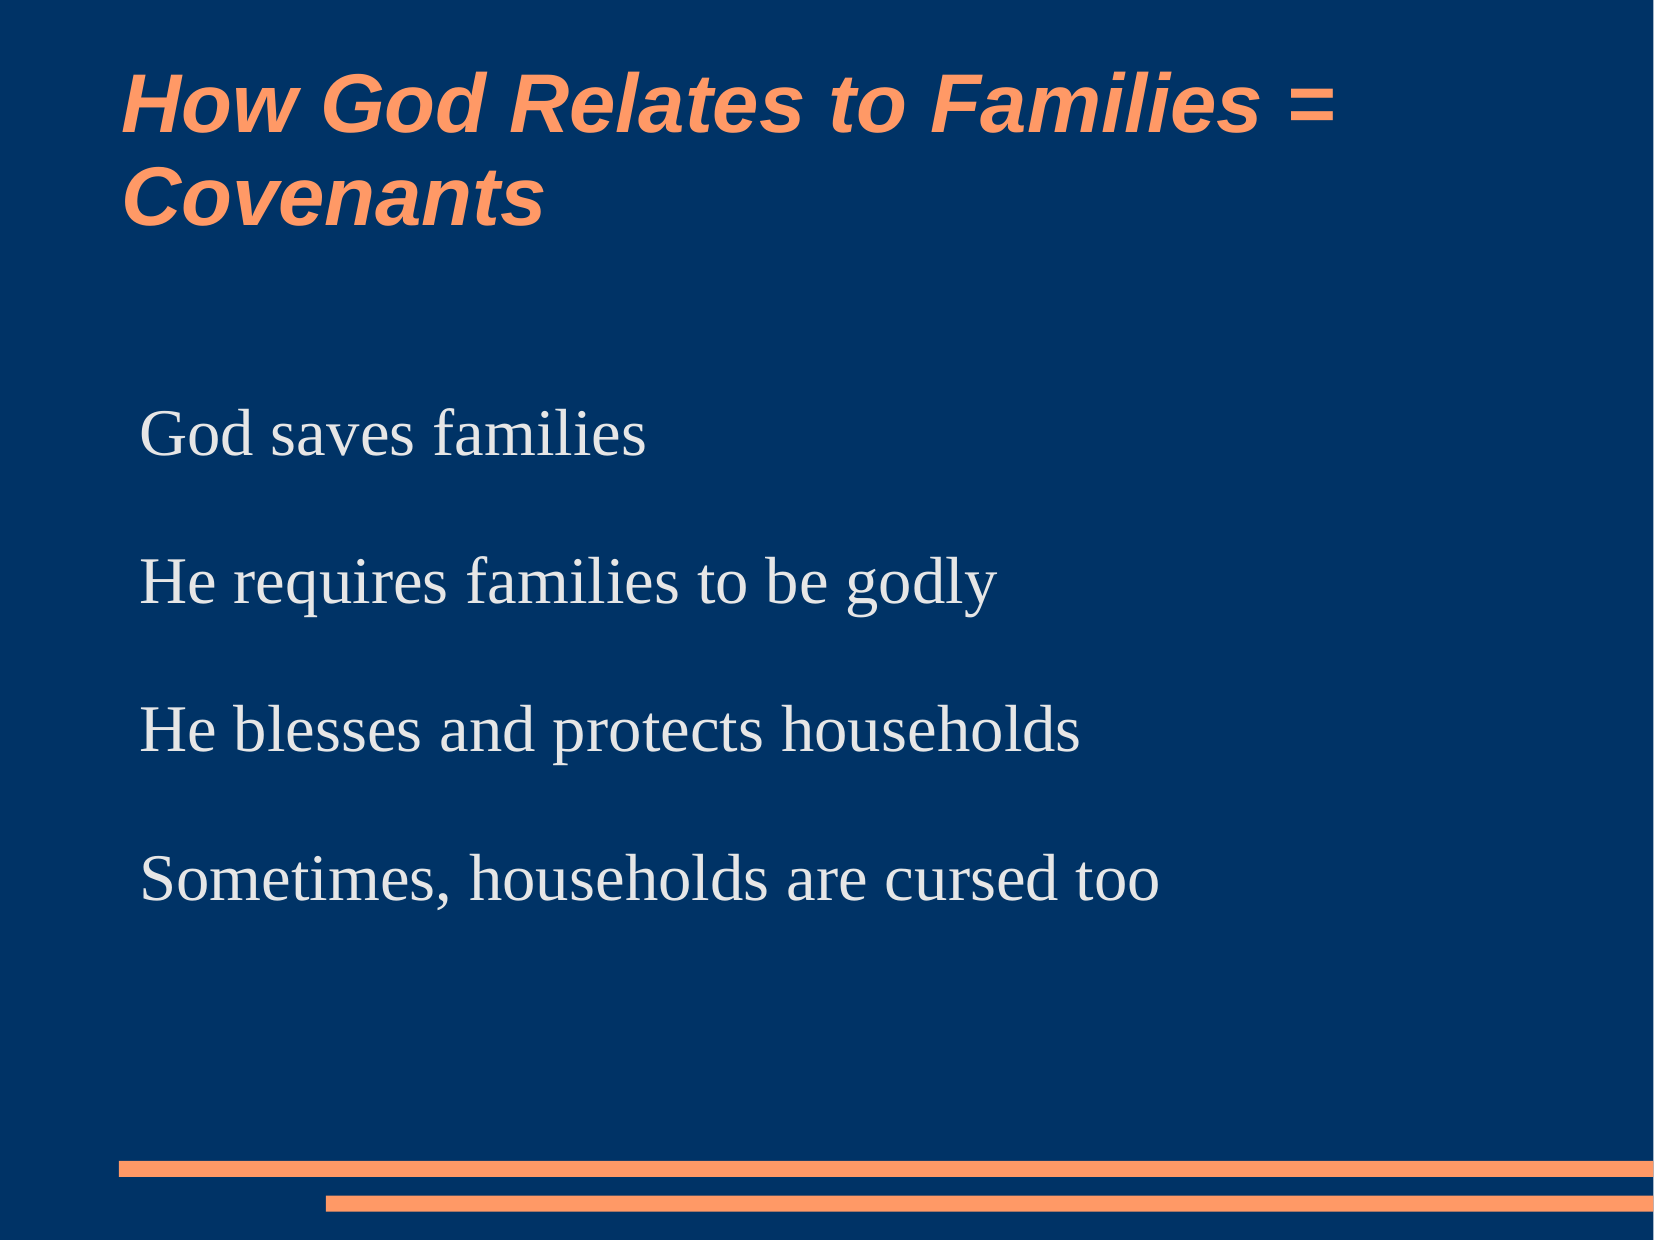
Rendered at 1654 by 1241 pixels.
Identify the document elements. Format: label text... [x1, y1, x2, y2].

title How God Relates to Families = Covenants [121, 46, 1534, 254]
list God saves families He requires families to be godly He blesses and protects households Sometimes, households are cursed too [121, 322, 1561, 1133]
